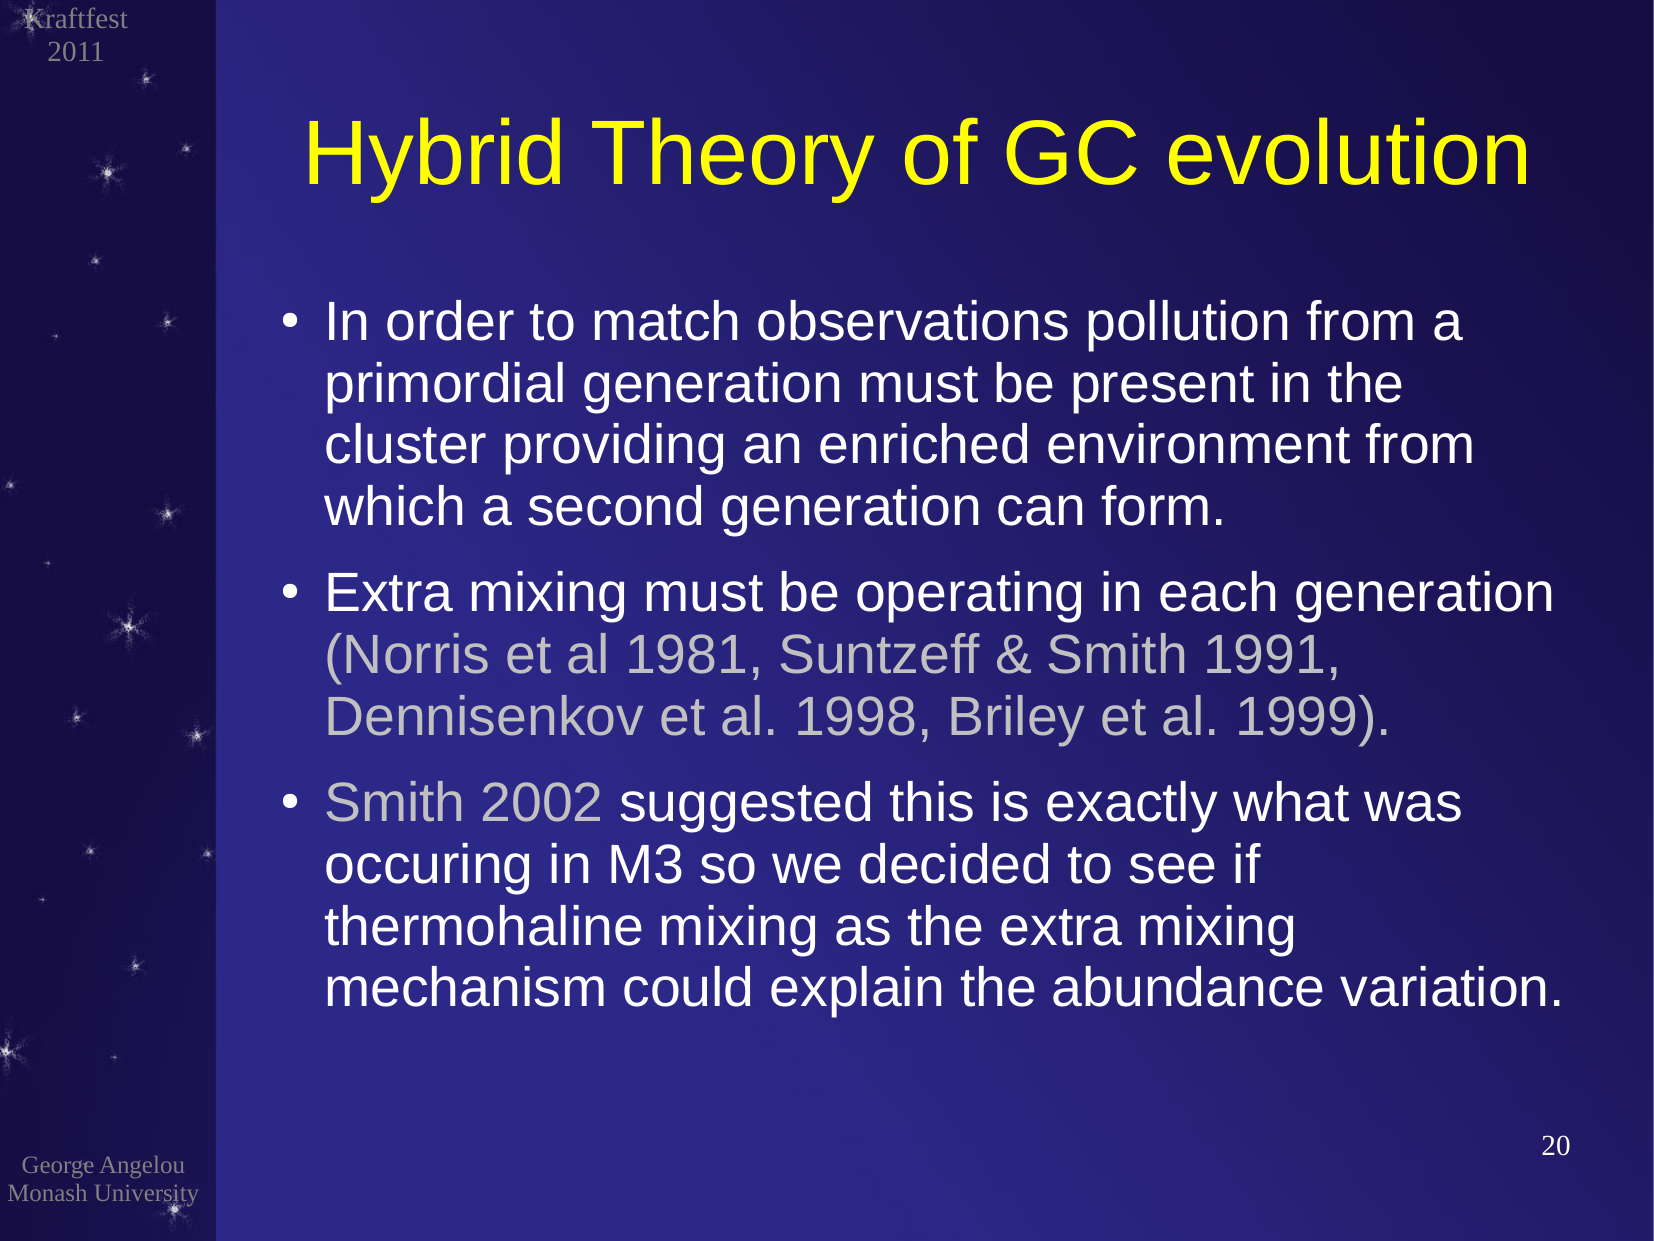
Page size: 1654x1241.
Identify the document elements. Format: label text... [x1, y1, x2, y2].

picture [0, 0, 1654, 1241]
title Hybrid Theory of GC evolution [265, 56, 1571, 250]
list In order to match observations pollution from a primordial generation must be present in the cluster providing an enriched environment from which a second generation can form. Extra mixing must be operating in each generation (Norris et al 1981, Suntzeff & Smith 1991, Dennisenkov et al. 1998, Briley et al. 1999). Smith 2002 suggested this is exactly what was occuring in M3 so we decided to see if thermohaline mixing as the extra mixing mechanism could explain the abundance variation. [265, 290, 1571, 1109]
